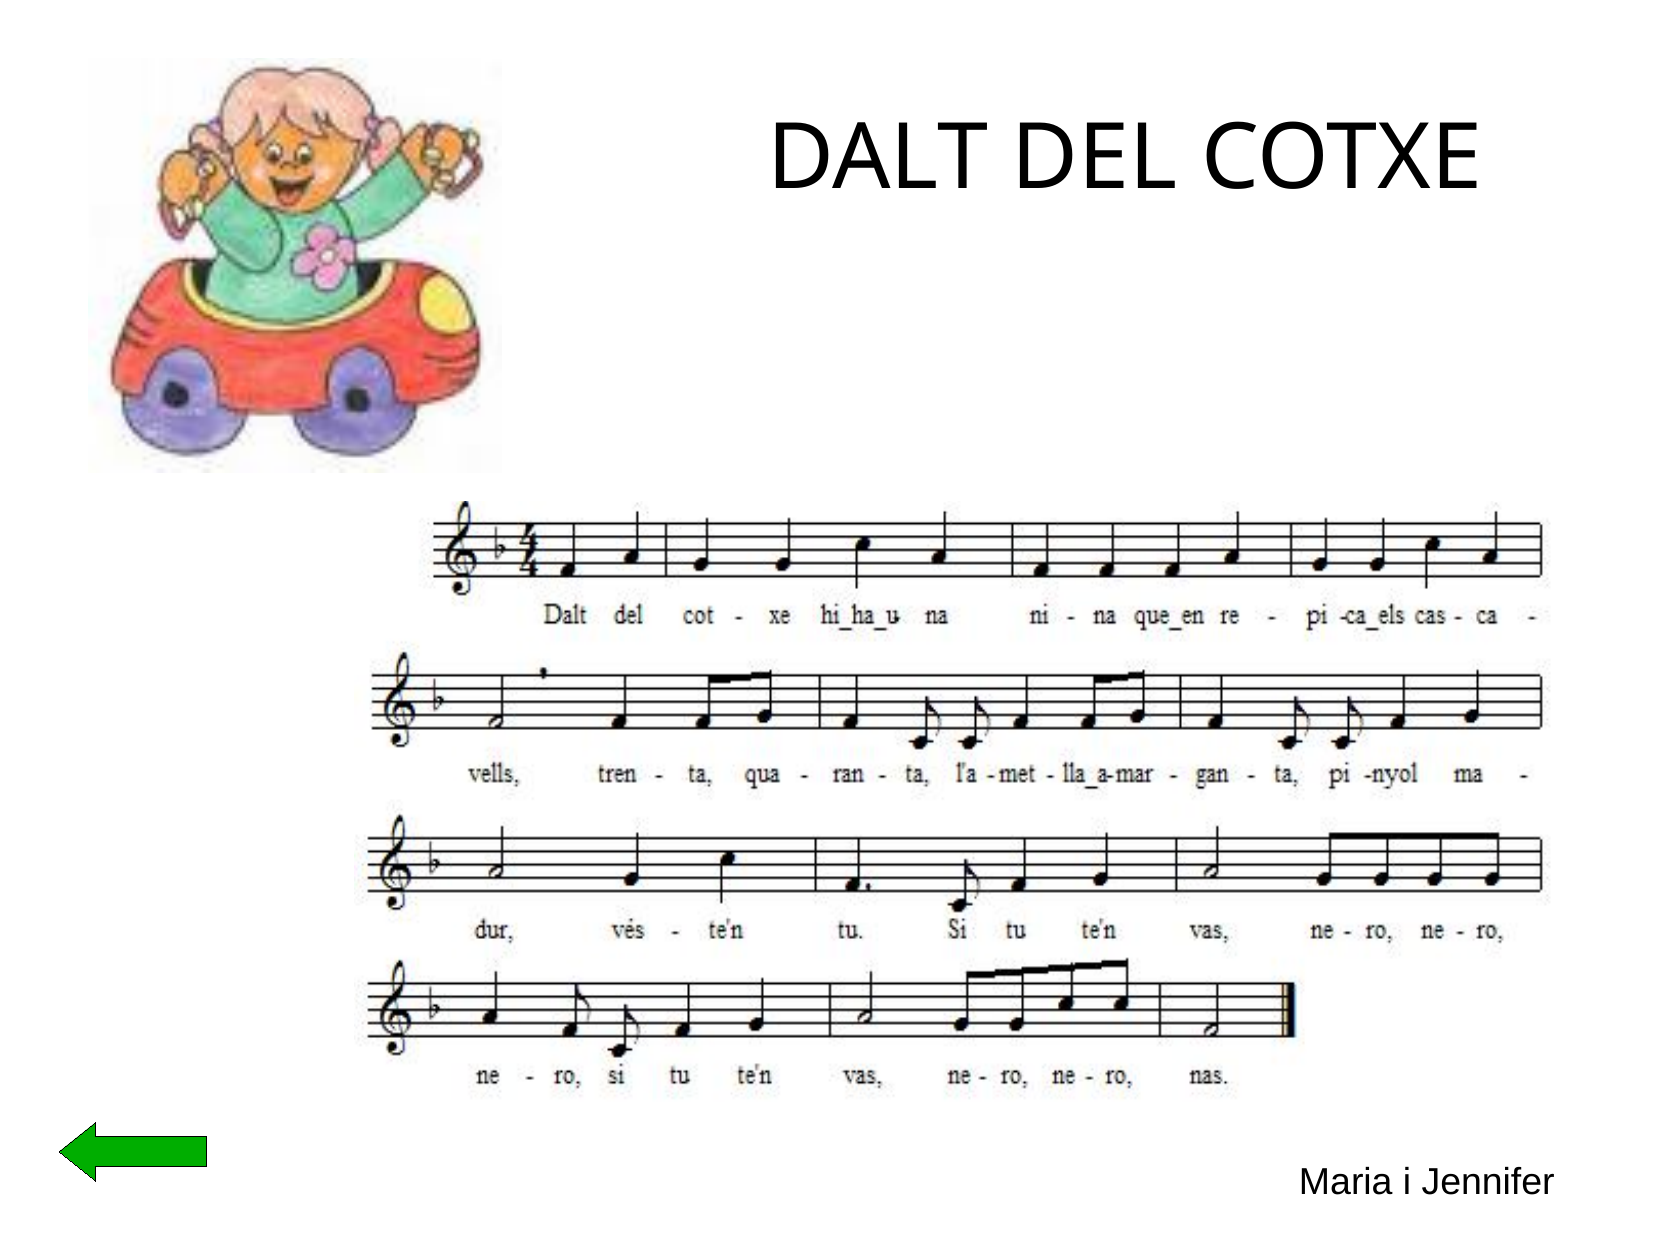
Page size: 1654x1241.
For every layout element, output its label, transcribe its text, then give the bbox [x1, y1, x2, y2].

text_box Maria i Jennifer [1284, 1153, 1595, 1211]
picture [354, 501, 1598, 1116]
title DALT DEL COTXE [679, 49, 1571, 257]
picture [88, 58, 502, 473]
text_box [59, 1122, 207, 1182]
